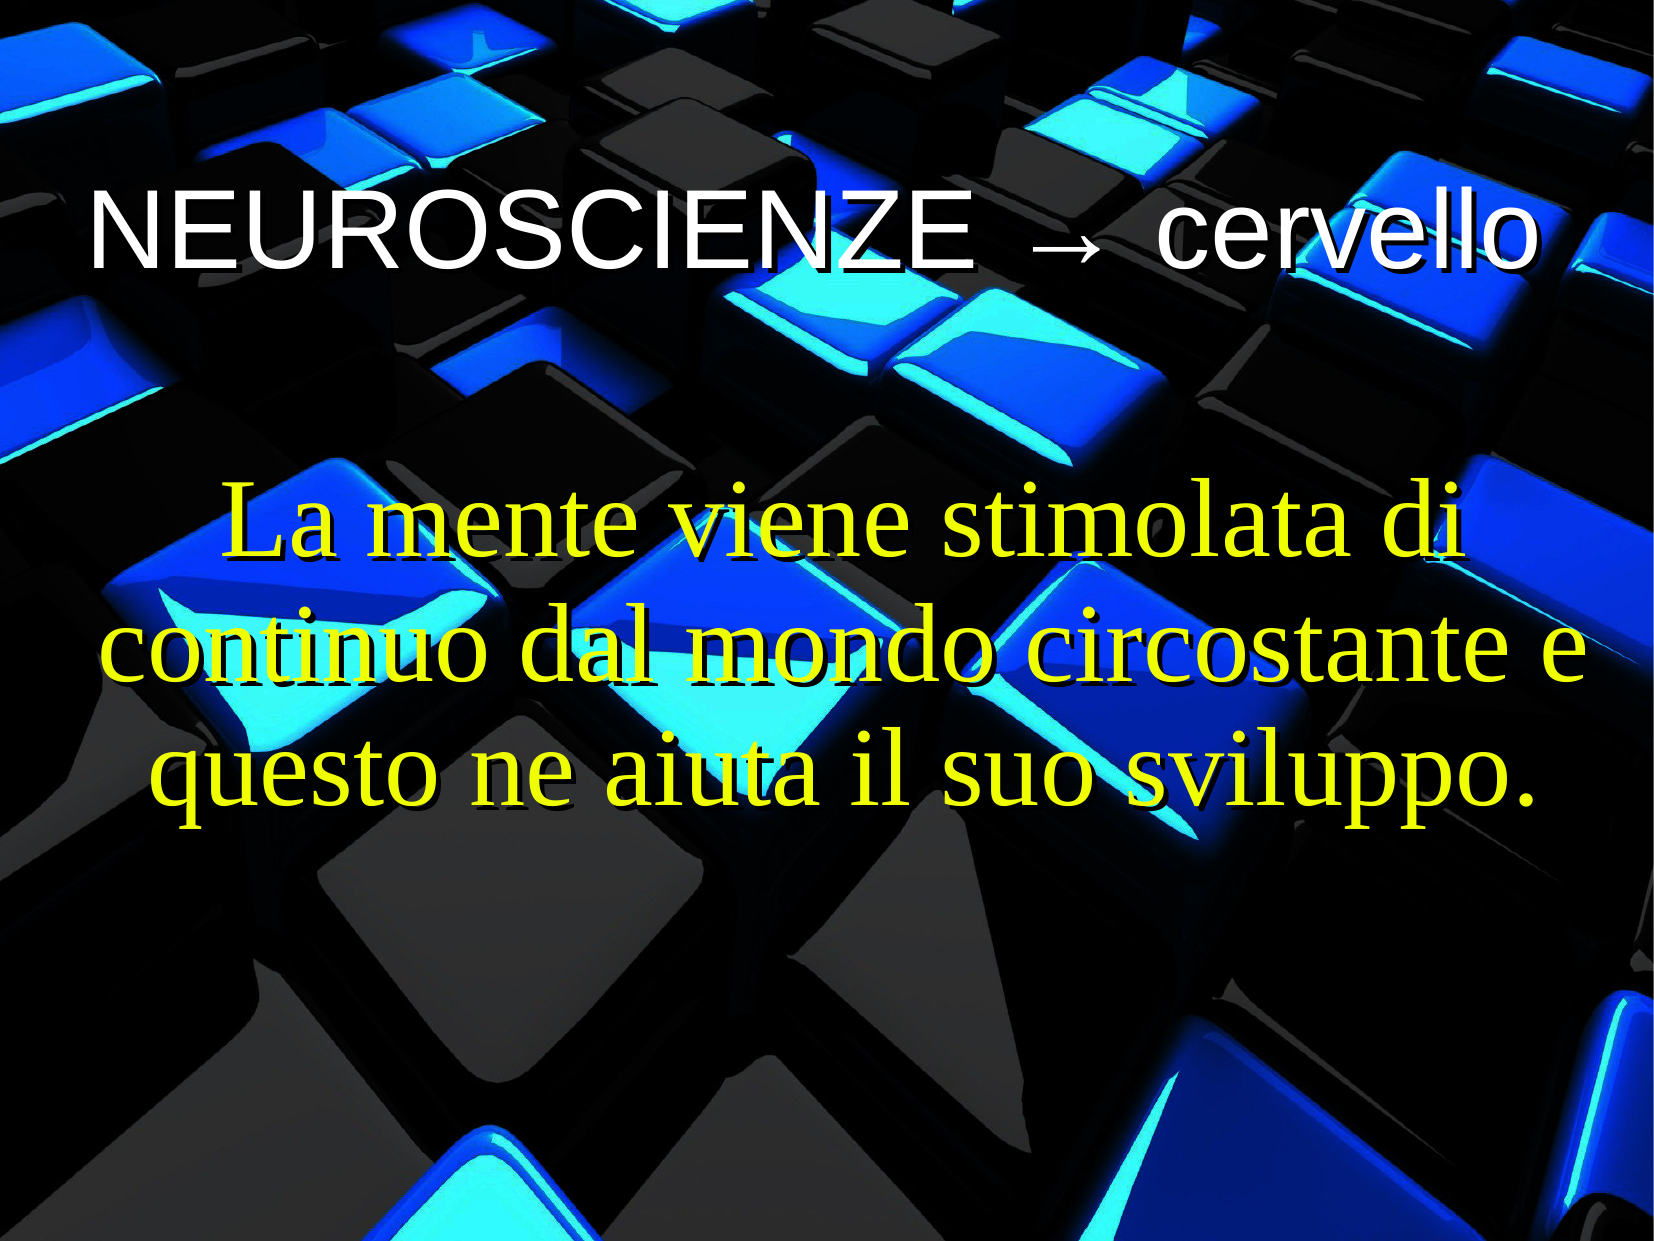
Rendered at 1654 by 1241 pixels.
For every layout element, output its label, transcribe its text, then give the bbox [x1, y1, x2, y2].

picture [0, 0, 1654, 1241]
text_box La mente viene stimolata di continuo dal mondo circostante e questo ne aiuta il suo sviluppo. [59, 366, 1630, 993]
text_box NEUROSCIENZE → cervello [70, 159, 1583, 426]
